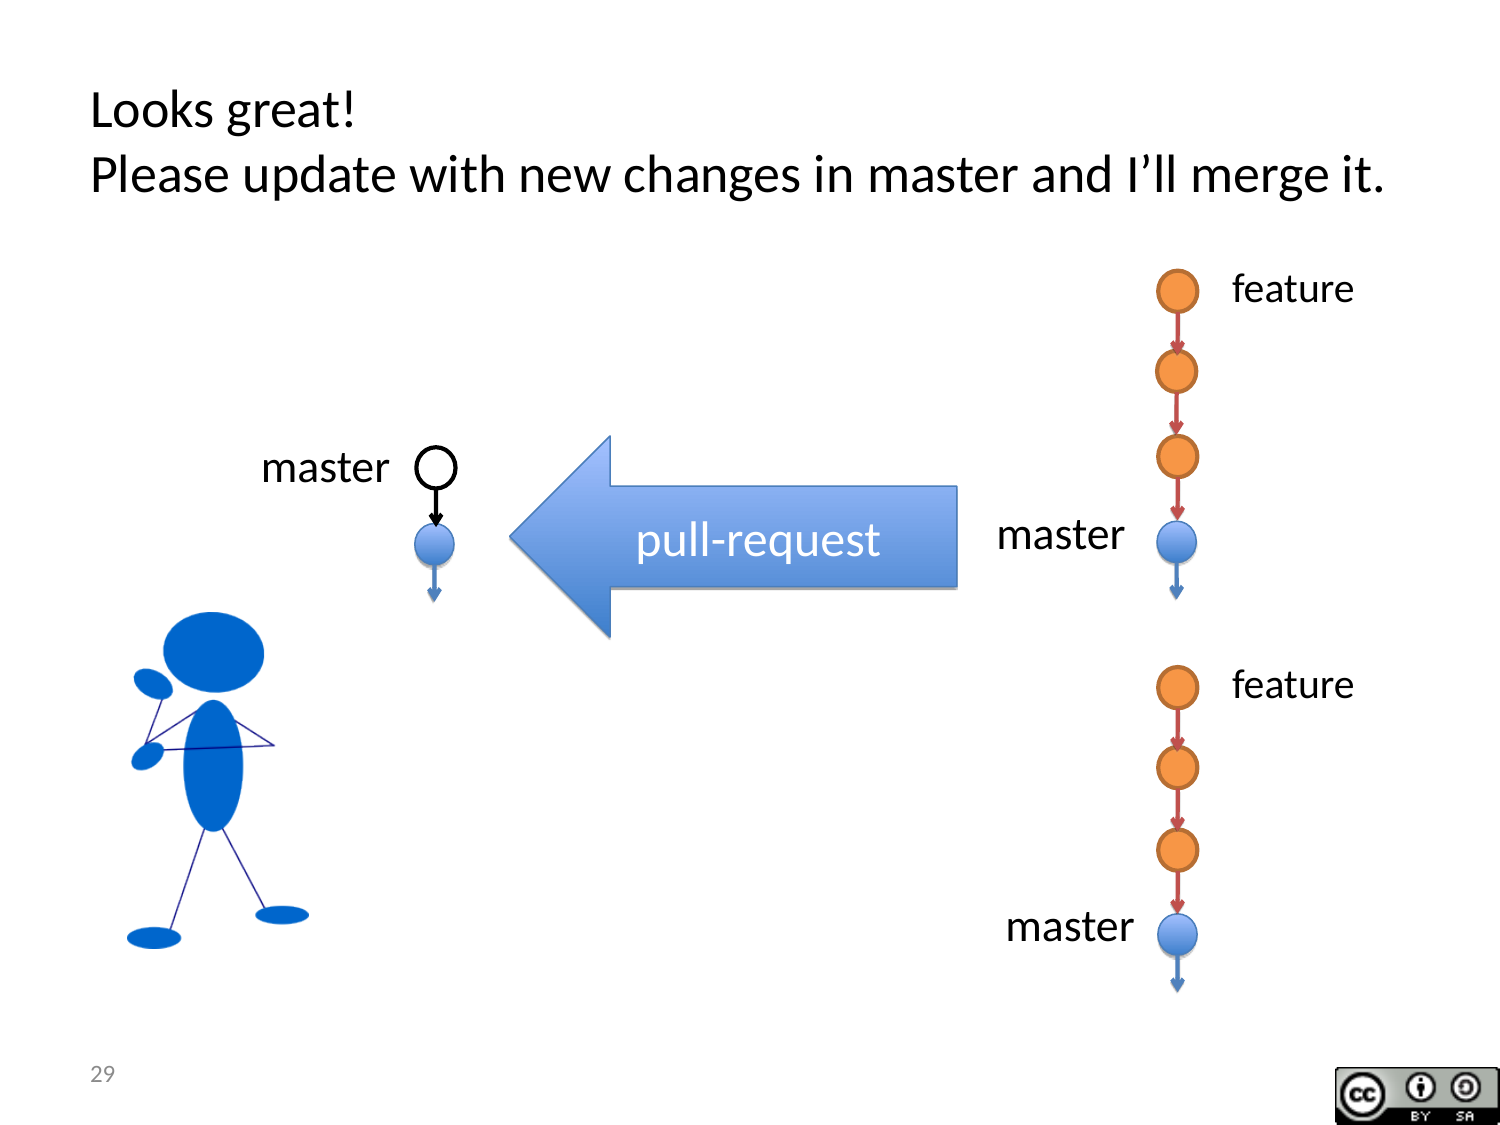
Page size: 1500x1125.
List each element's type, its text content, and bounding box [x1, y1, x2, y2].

text_box [1167, 914, 1198, 955]
text_box [1158, 747, 1198, 788]
text_box [1158, 270, 1198, 312]
text_box pull-request [509, 435, 957, 638]
text_box feature [1197, 253, 1390, 319]
text_box feature [1197, 649, 1390, 715]
text_box master [229, 429, 422, 499]
text_box [414, 447, 456, 565]
text_box [1158, 667, 1198, 708]
title Looks great! Please update with new changes in master and I’ll merge it. [75, 45, 1425, 233]
text_box master [965, 496, 1158, 566]
text_box [1158, 829, 1198, 871]
picture [127, 612, 309, 949]
text_box [1158, 521, 1197, 563]
text_box [1157, 351, 1197, 392]
picture [1335, 1067, 1500, 1125]
text_box master [974, 887, 1167, 958]
slide_number <number> [75, 1042, 425, 1103]
text_box [1158, 435, 1198, 477]
